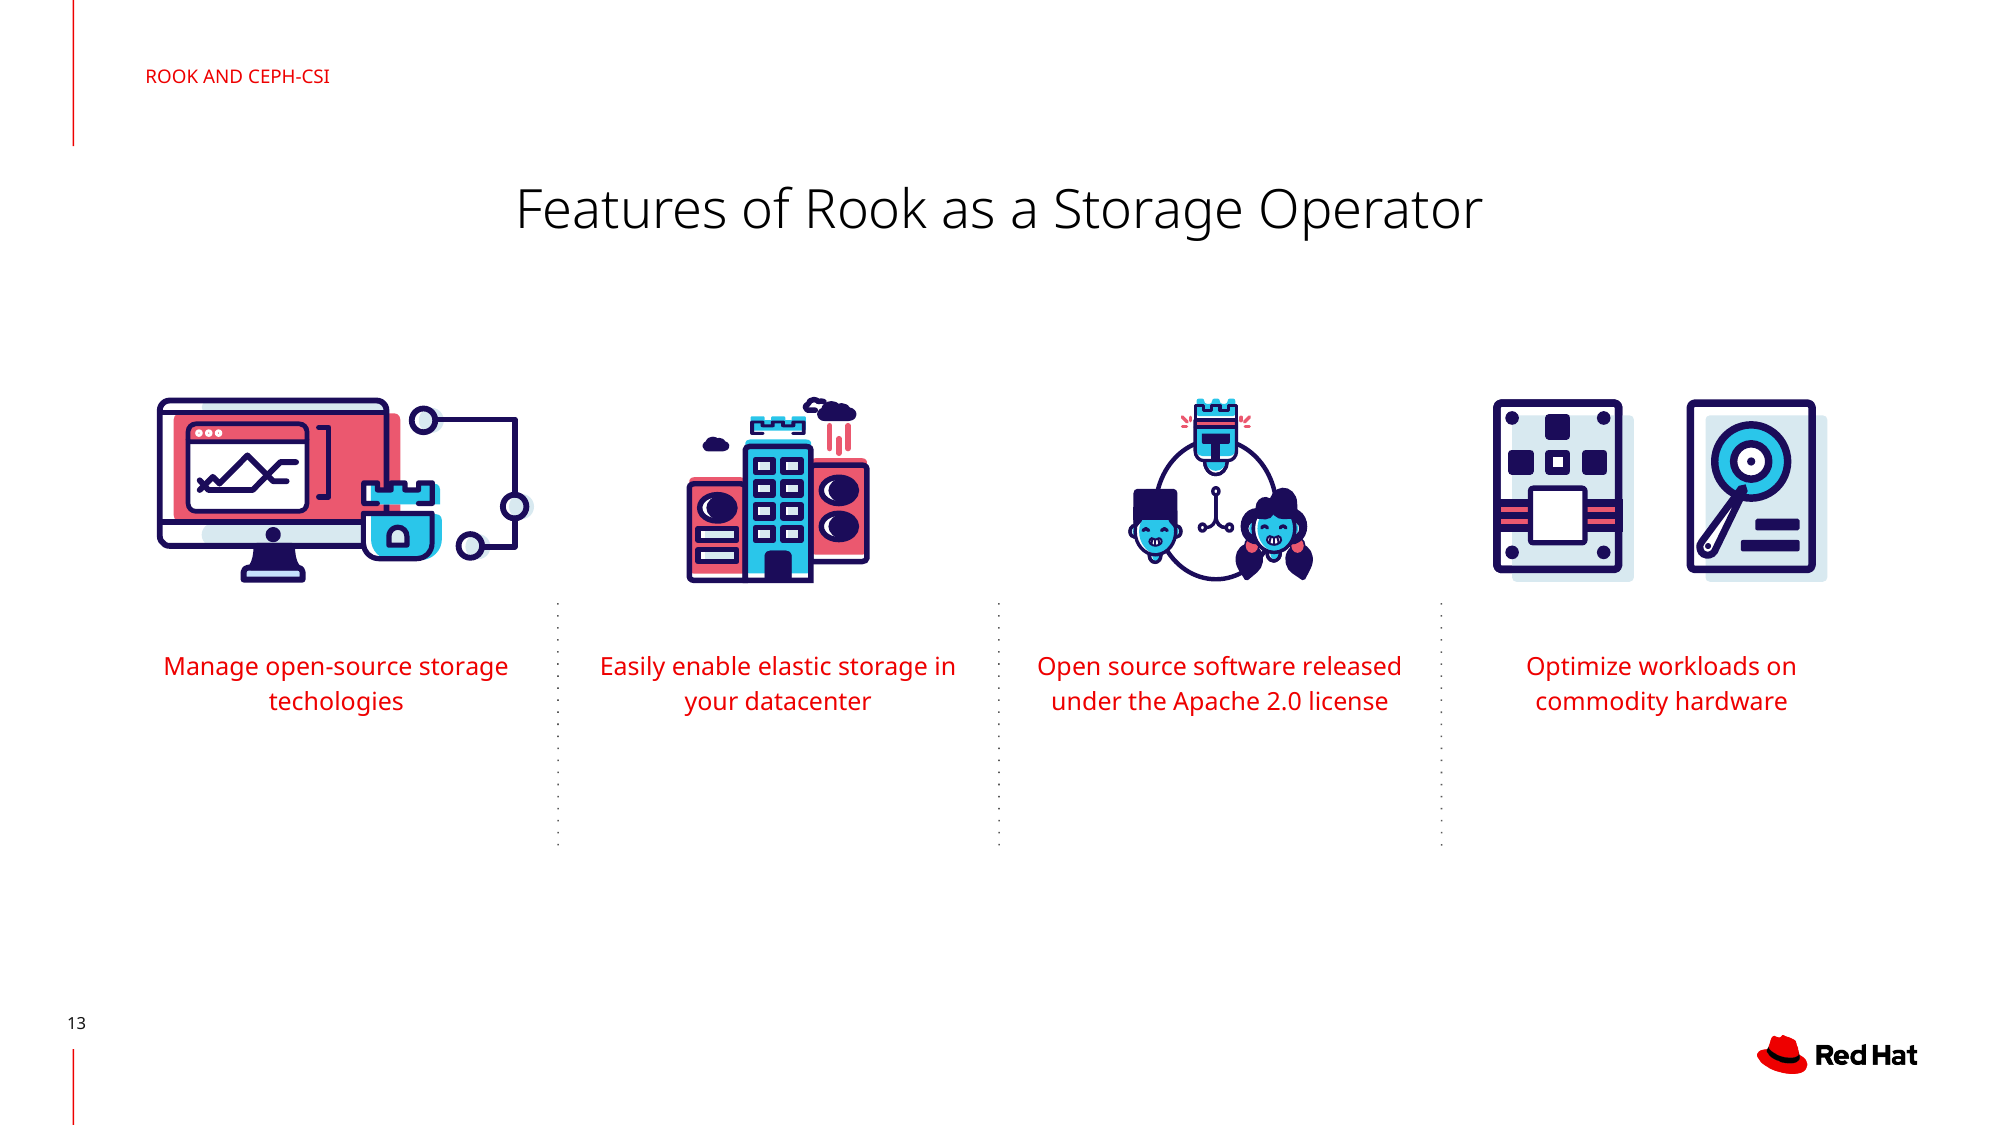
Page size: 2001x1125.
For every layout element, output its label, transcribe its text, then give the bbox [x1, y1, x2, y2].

text_box Open source software released under the Apache 2.0 license [1020, 652, 1420, 716]
picture [1757, 1035, 1918, 1074]
text_box Manage open-source storage techologies [136, 652, 537, 716]
picture [1491, 396, 1829, 584]
picture [684, 396, 873, 584]
text_box Easily enable elastic storage in your datacenter [578, 652, 979, 716]
picture [1126, 396, 1315, 584]
subtitle ROOK AND CEPH-CSI [73, 9, 918, 143]
text_box Optimize workloads on commodity hardware [1462, 652, 1862, 716]
title Features of Rook as a Storage Operator [287, 155, 1713, 315]
picture [154, 396, 537, 584]
